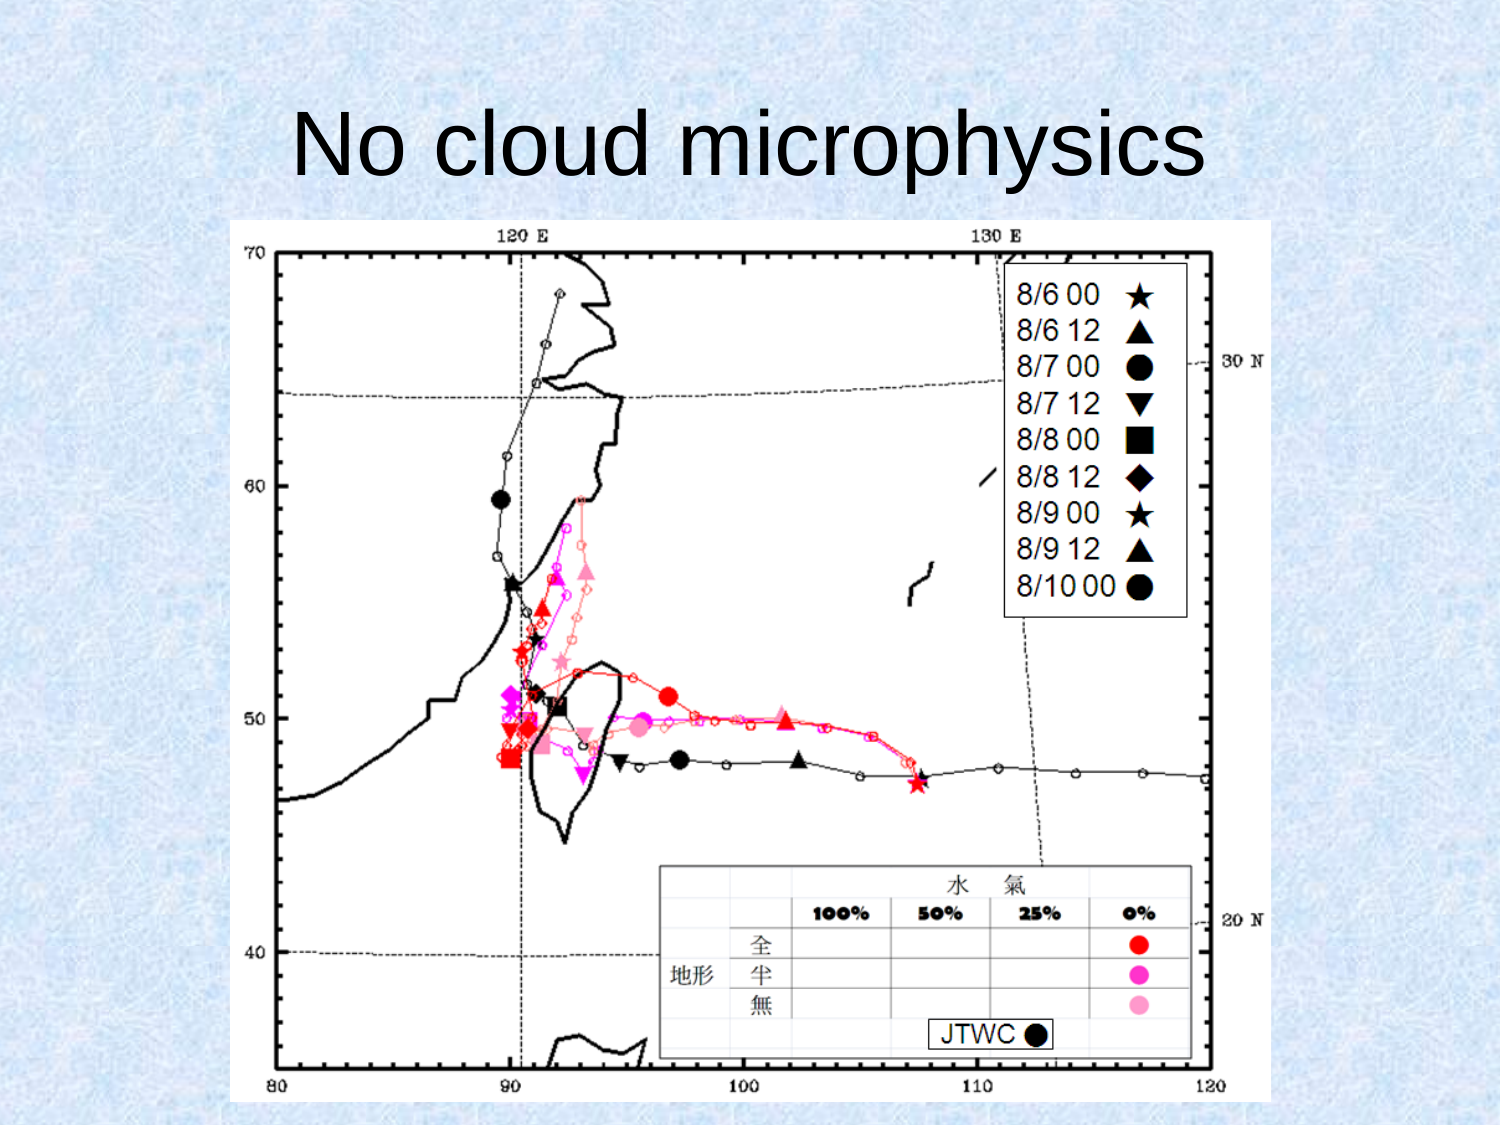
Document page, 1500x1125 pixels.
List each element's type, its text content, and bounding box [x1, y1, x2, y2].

picture [0, 0, 1500, 1125]
title No cloud microphysics [75, 45, 1426, 233]
